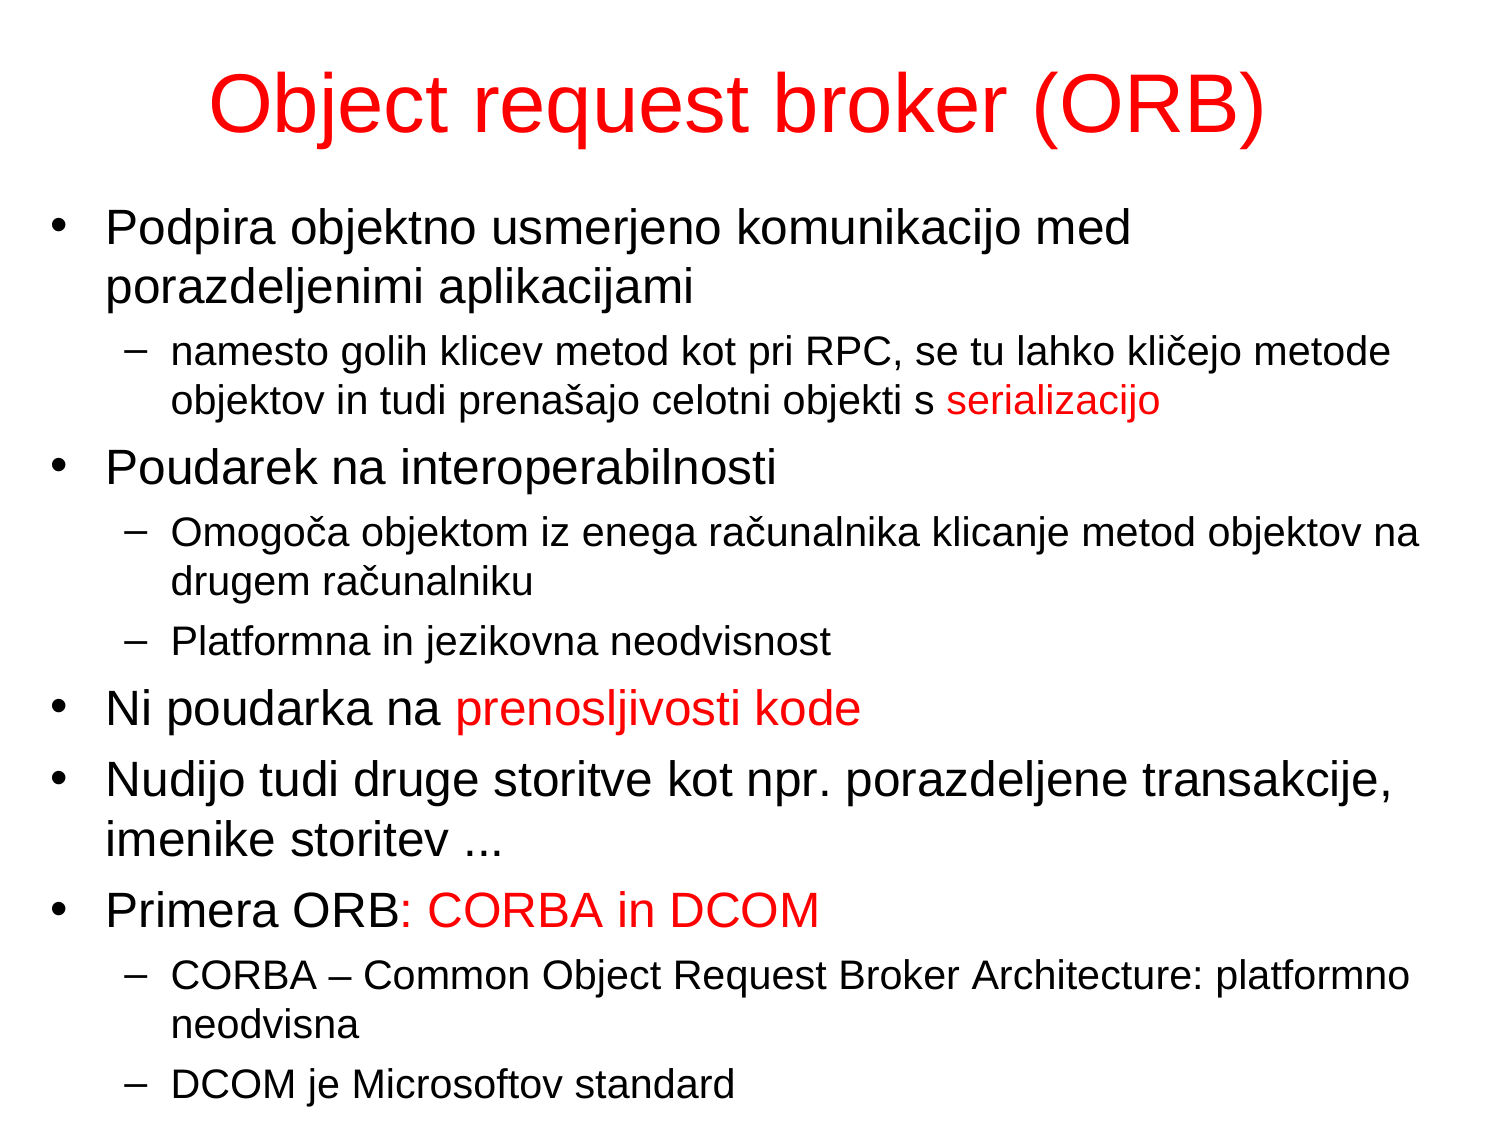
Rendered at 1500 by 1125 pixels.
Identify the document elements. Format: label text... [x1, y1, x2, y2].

title Object request broker (ORB) [0, 31, 1500, 169]
list Podpira objektno usmerjeno komunikacijo med porazdeljenimi aplikacijami namesto golih klicev metod kot pri RPC, se tu lahko kličejo metode objektov in tudi prenašajo celotni objekti s serializacijo Poudarek na interoperabilnosti Omogoča objektom iz enega računalnika klicanje metod objektov na drugem računalniku Platformna in jezikovna neodvisnost Ni poudarka na prenosljivosti kode Nudijo tudi druge storitve kot npr. porazdeljene transakcije, imenike storitev ... Primera ORB: CORBA in DCOM CORBA – Common Object Request Broker Architecture: platformno neodvisna DCOM je Microsoftov standard [35, 187, 1441, 1125]
